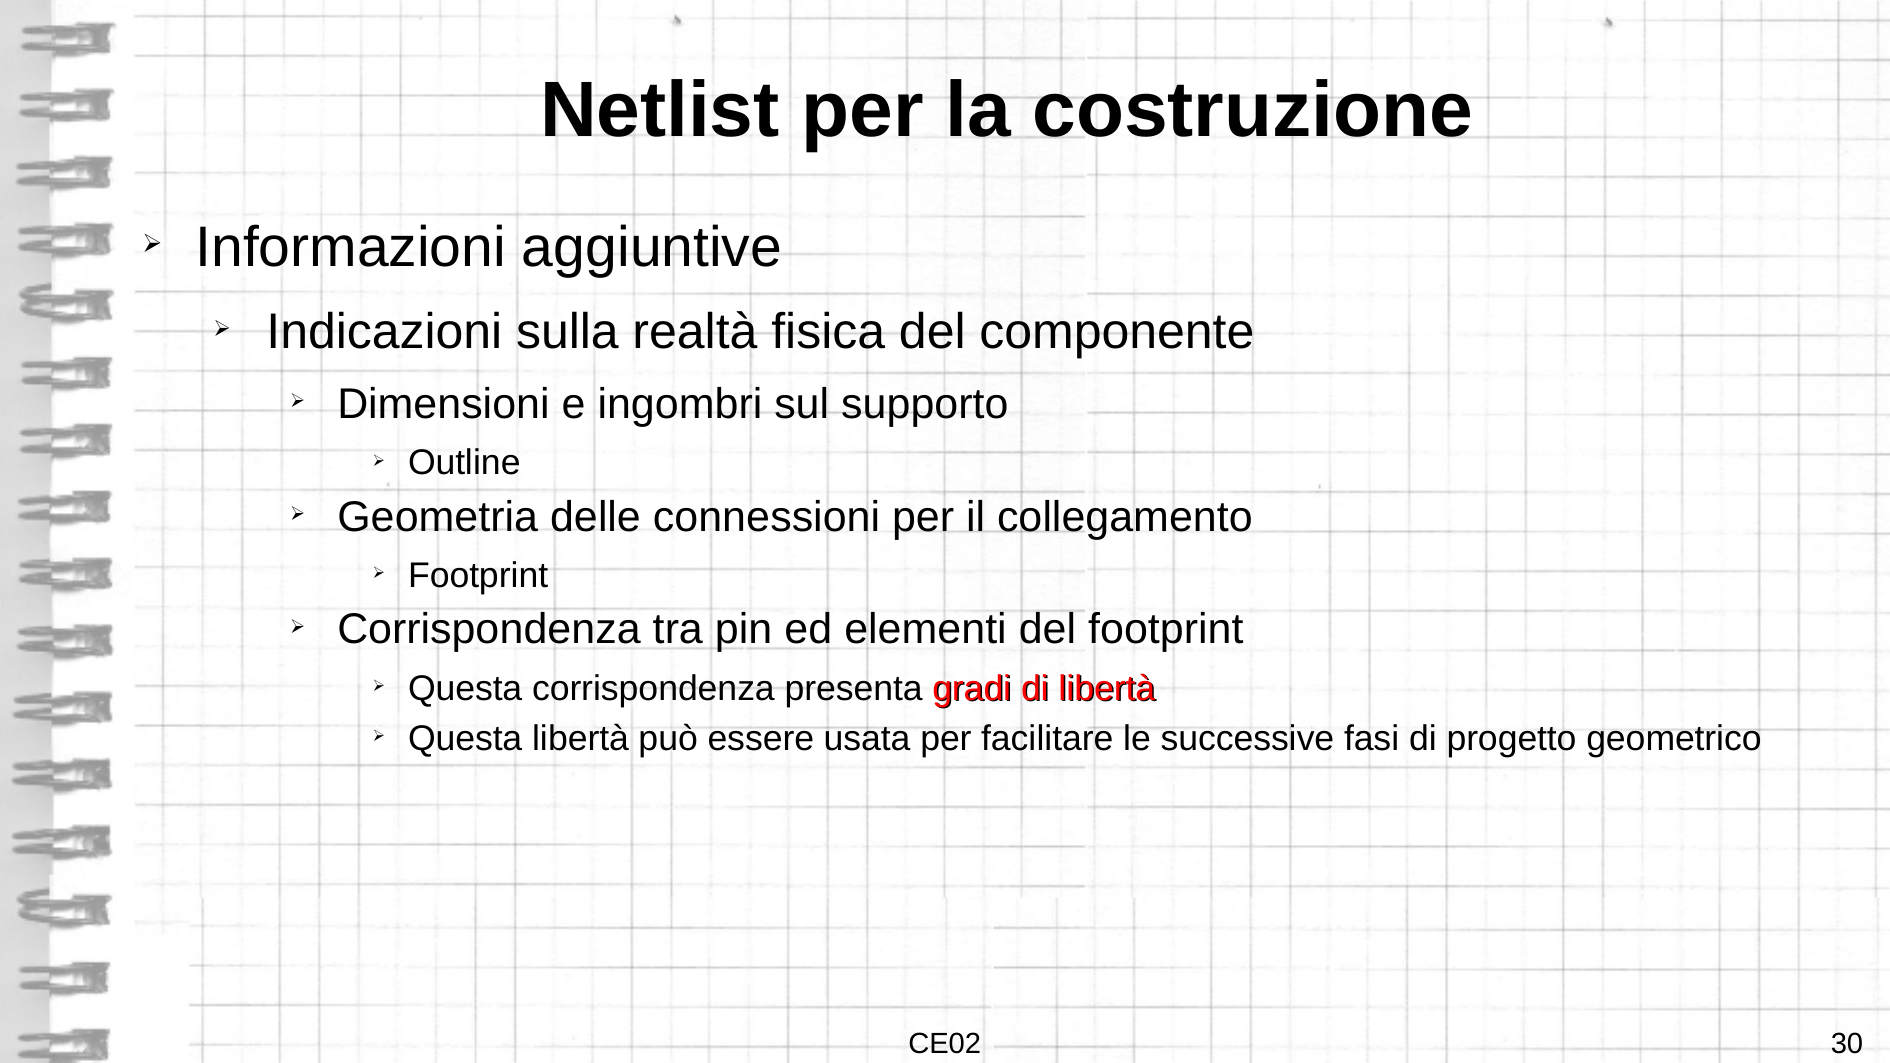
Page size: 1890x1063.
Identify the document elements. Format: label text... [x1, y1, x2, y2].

title Netlist per la costruzione [124, 20, 1890, 198]
picture [0, 0, 1890, 1063]
list Informazioni aggiuntive Indicazioni sulla realtà fisica del componente Dimensioni e ingombri sul supporto Outline Geometria delle connessioni per il collegamento Footprint Corrispondenza tra pin ed elementi del footprint Questa corrispondenza presenta gradi di libertà Questa libertà può essere usata per facilitare le successive fasi di progetto geometrico [124, 214, 1890, 832]
